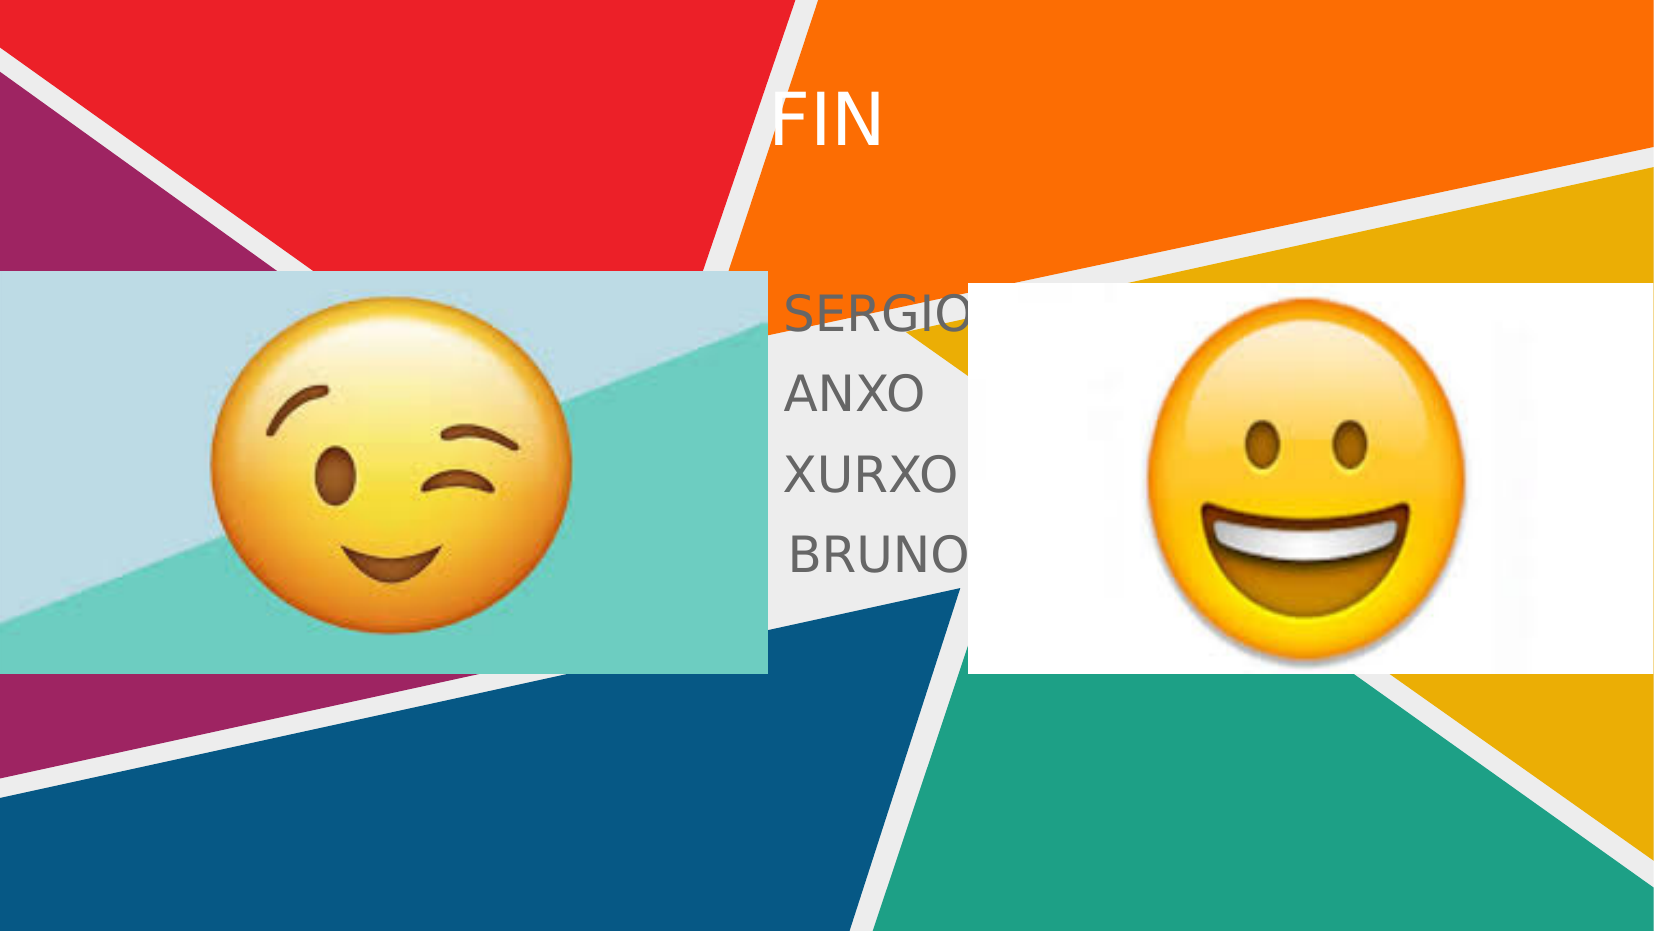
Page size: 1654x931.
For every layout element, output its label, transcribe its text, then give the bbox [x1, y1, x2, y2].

title FIN [496, 42, 1159, 199]
picture [0, 271, 768, 674]
list SERGIO ANXO XURXO BRUNO [94, 204, 1583, 745]
picture [968, 283, 1654, 674]
